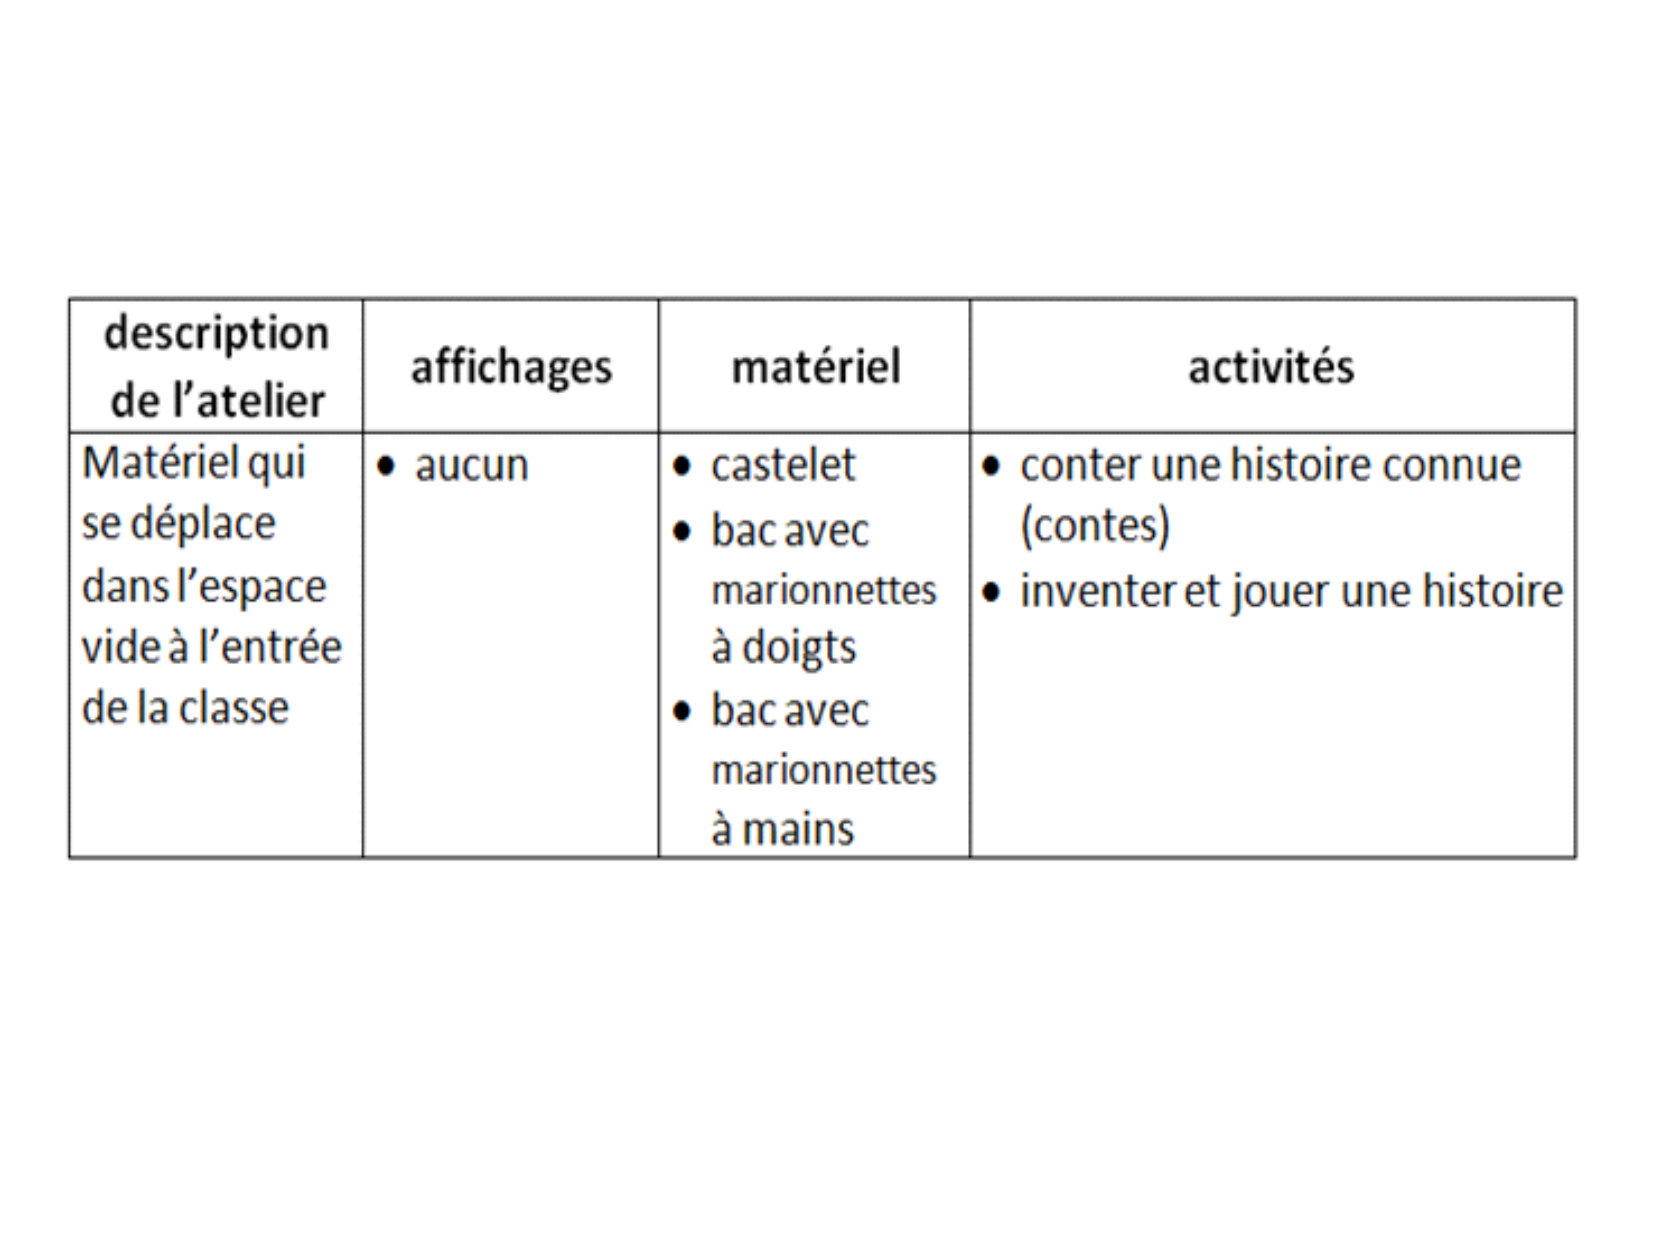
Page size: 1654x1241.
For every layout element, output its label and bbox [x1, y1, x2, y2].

picture [42, 265, 1619, 898]
